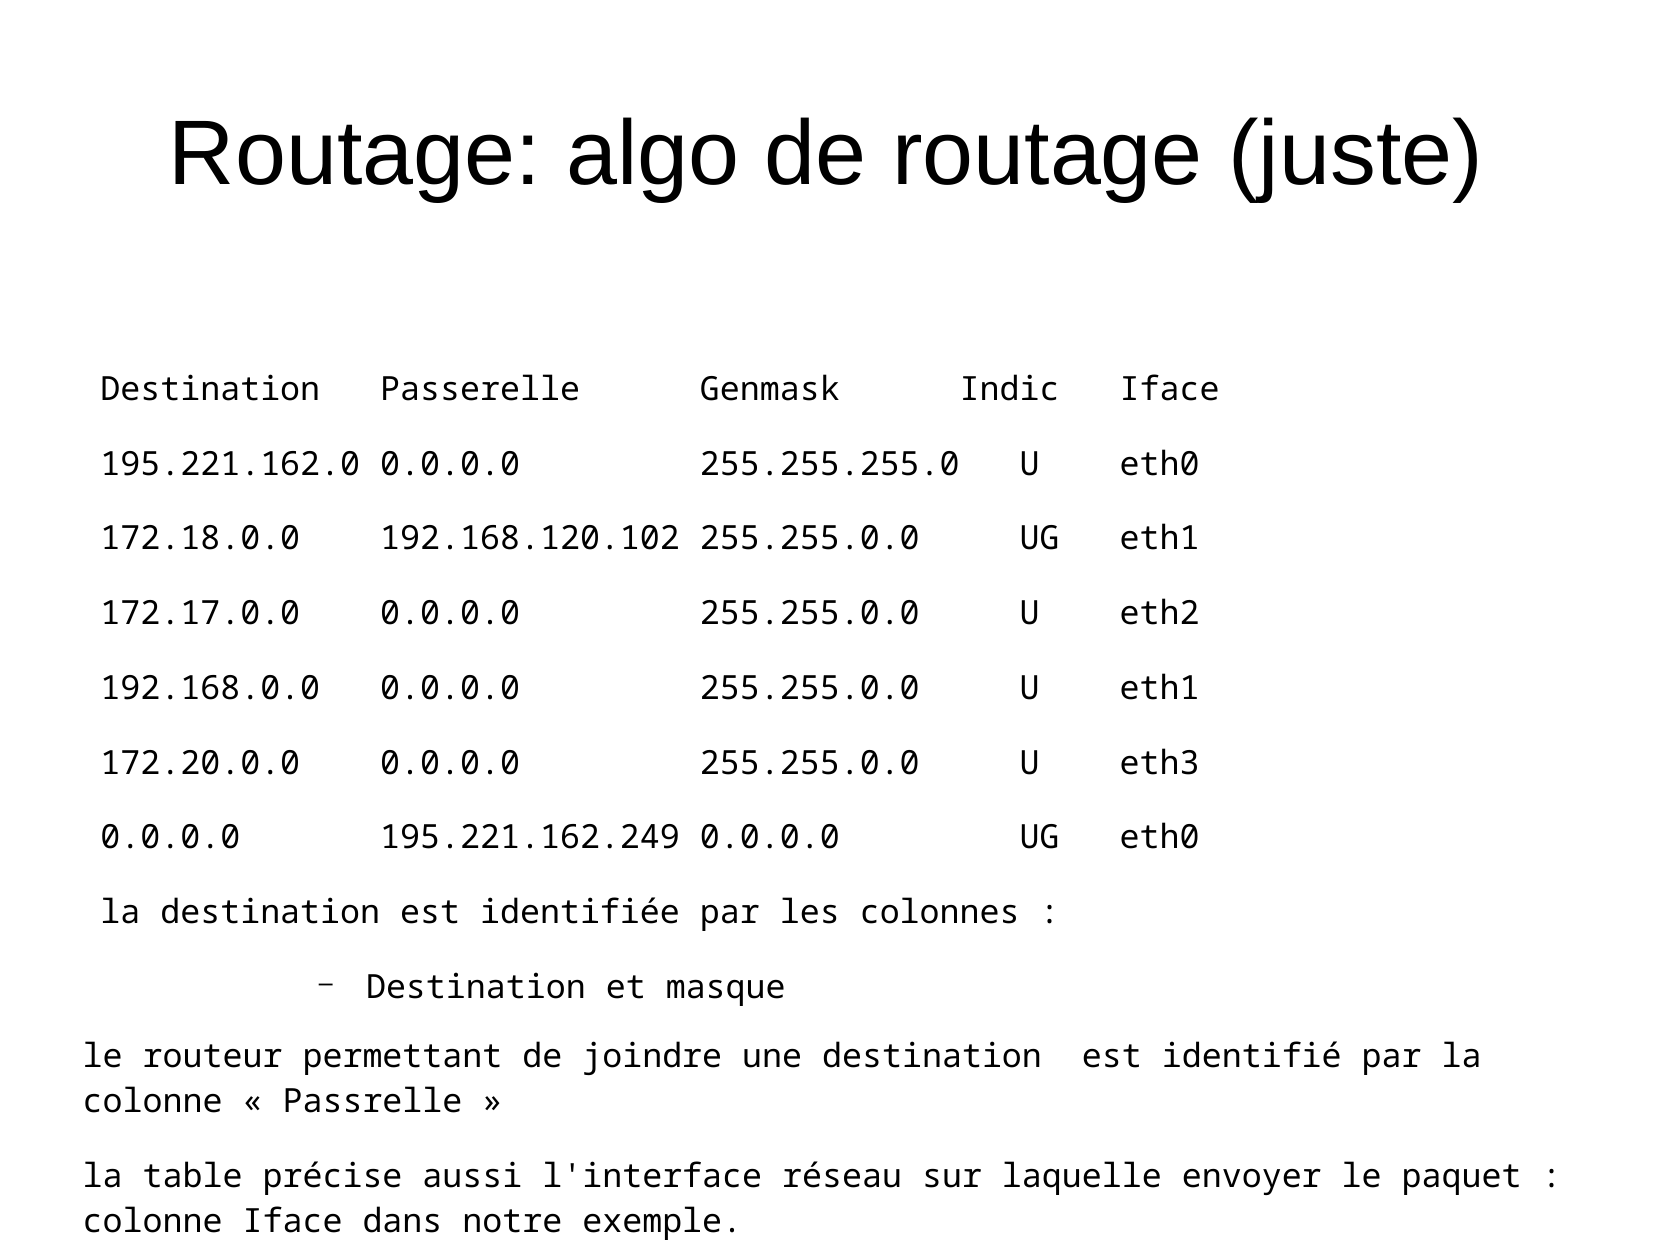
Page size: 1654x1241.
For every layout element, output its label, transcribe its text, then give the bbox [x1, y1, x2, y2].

list Destination Passerelle Genmask Indic Iface 195.221.162.0 0.0.0.0 255.255.255.0 U eth0 172.18.0.0 192.168.120.102 255.255.0.0 UG eth1 172.17.0.0 0.0.0.0 255.255.0.0 U eth2 192.168.0.0 0.0.0.0 255.255.0.0 U eth1 172.20.0.0 0.0.0.0 255.255.0.0 U eth3 0.0.0.0 195.221.162.249 0.0.0.0 UG eth0 la destination est identifiée par les colonnes : Destination et masque le routeur permettant de joindre une destination est identifié par la colonne « Passrelle » la table précise aussi l'interface réseau sur laquelle envoyer le paquet : colonne Iface dans notre exemple. [82, 290, 1571, 1152]
title Routage: algo de routage (juste) [82, 56, 1571, 250]
